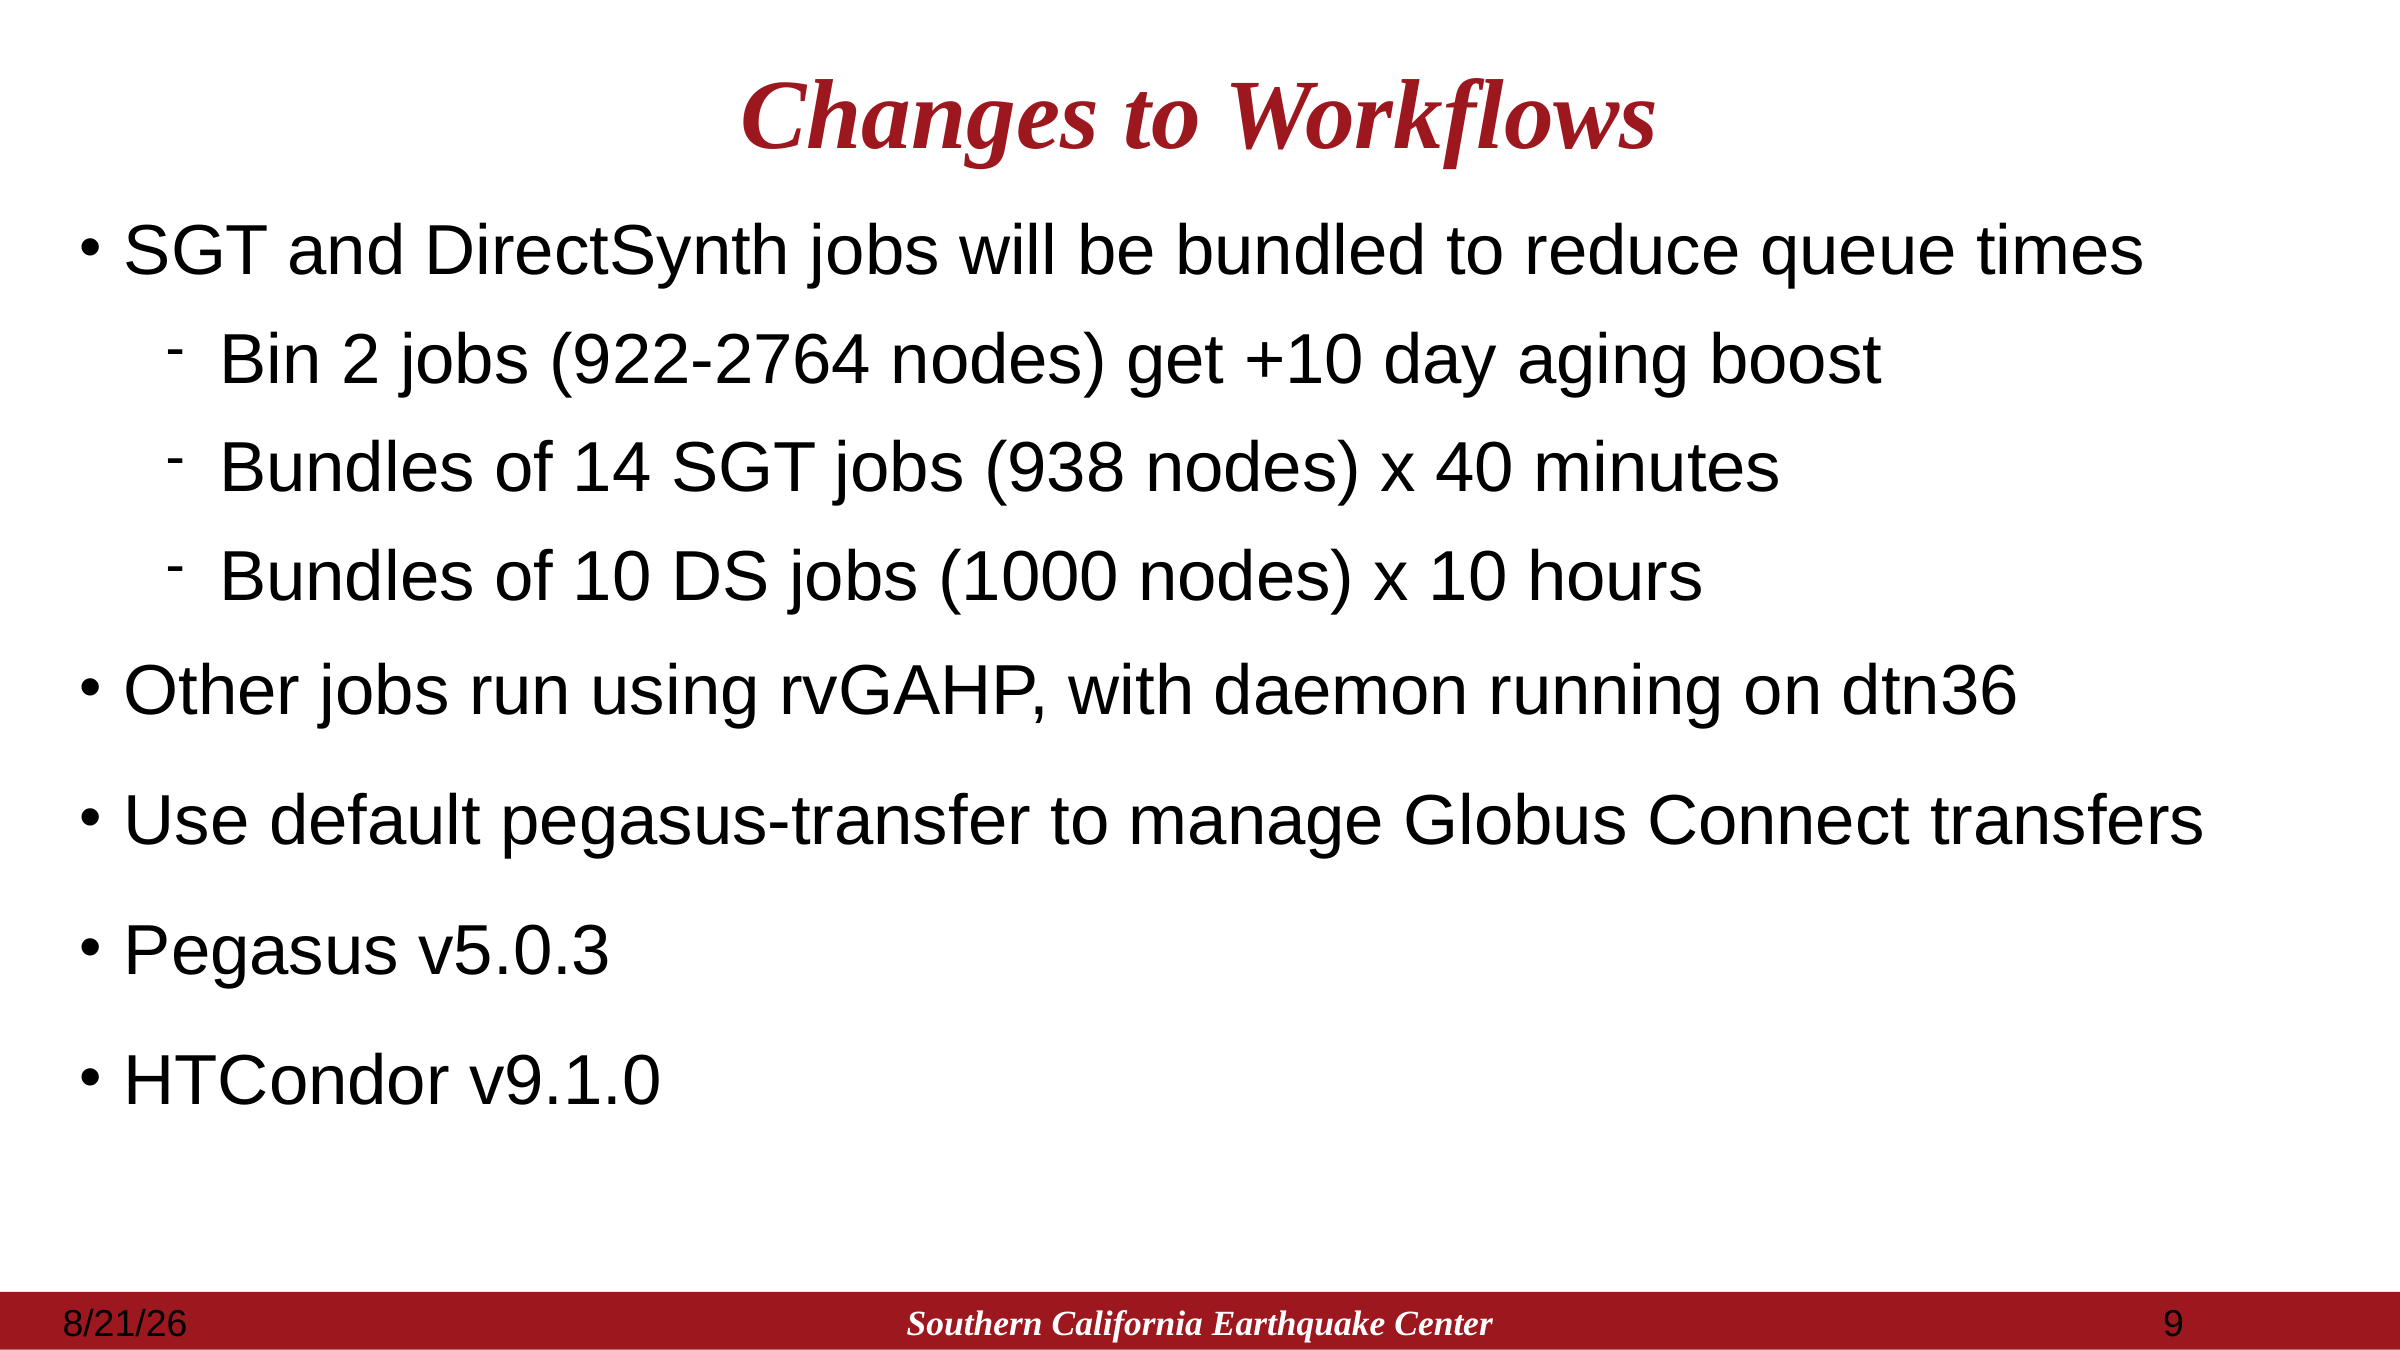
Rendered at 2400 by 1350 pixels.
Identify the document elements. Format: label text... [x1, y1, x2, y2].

text_box Southern California Earthquake Center [794, 1285, 1605, 1350]
text_box SGT and DirectSynth jobs will be bundled to reduce queue times Bin 2 jobs (922-2764 nodes) get +10 day aging boost Bundles of 14 SGT jobs (938 nodes) x 40 minutes Bundles of 10 DS jobs (1000 nodes) x 10 hours Other jobs run using rvGAHP, with daemon running on dtn36 Use default pegasus-transfer to manage Globus Connect transfers Pegasus v5.0.3 HTCondor v9.1.0 [59, 195, 2341, 1260]
text_box 04/11/2023 [44, 1303, 320, 1339]
text_box Changes to Workflows [59, 53, 2341, 180]
text_box <number> [2145, 1303, 2371, 1339]
